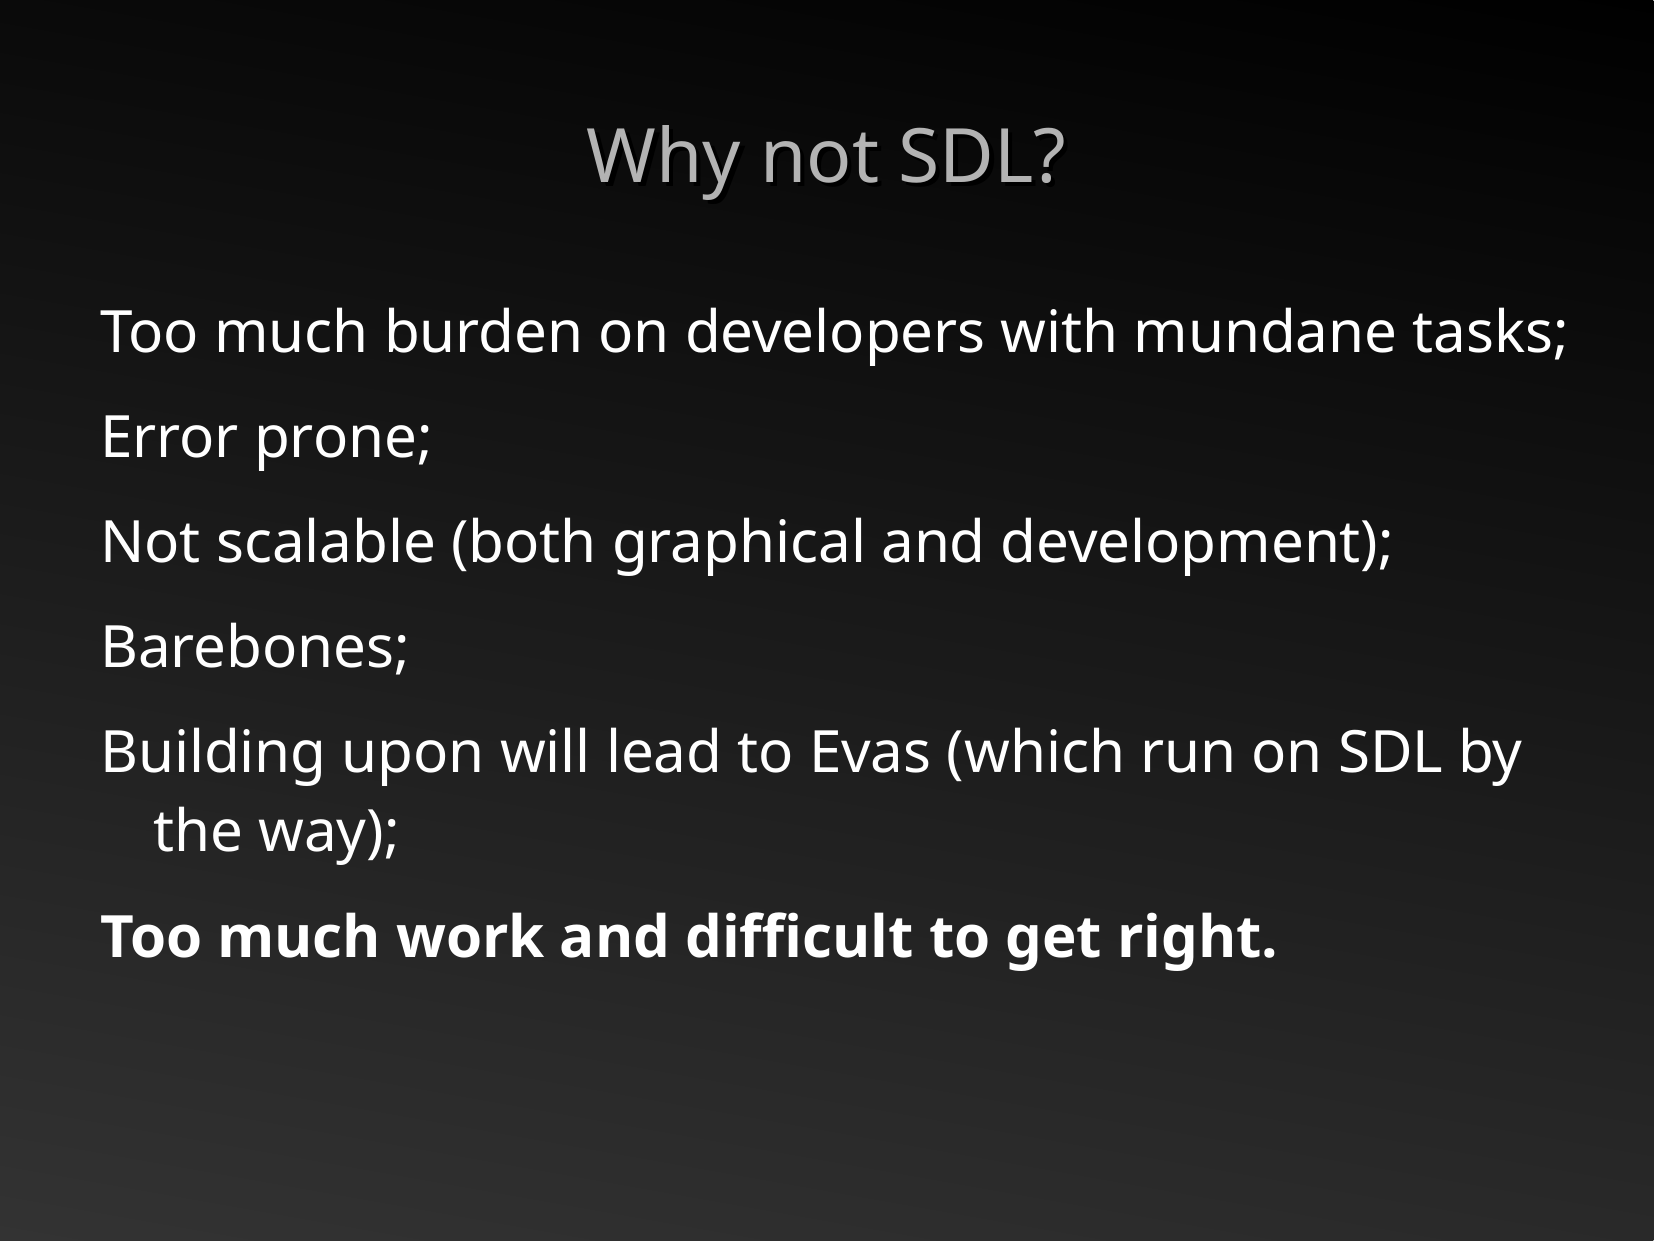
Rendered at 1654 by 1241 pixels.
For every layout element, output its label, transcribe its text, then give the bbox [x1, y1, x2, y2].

title Why not SDL? [82, 49, 1571, 257]
list Too much burden on developers with mundane tasks; Error prone; Not scalable (both graphical and development); Barebones; Building upon will lead to Evas (which run on SDL by the way); Too much work and difficult to get right. [82, 290, 1571, 1109]
